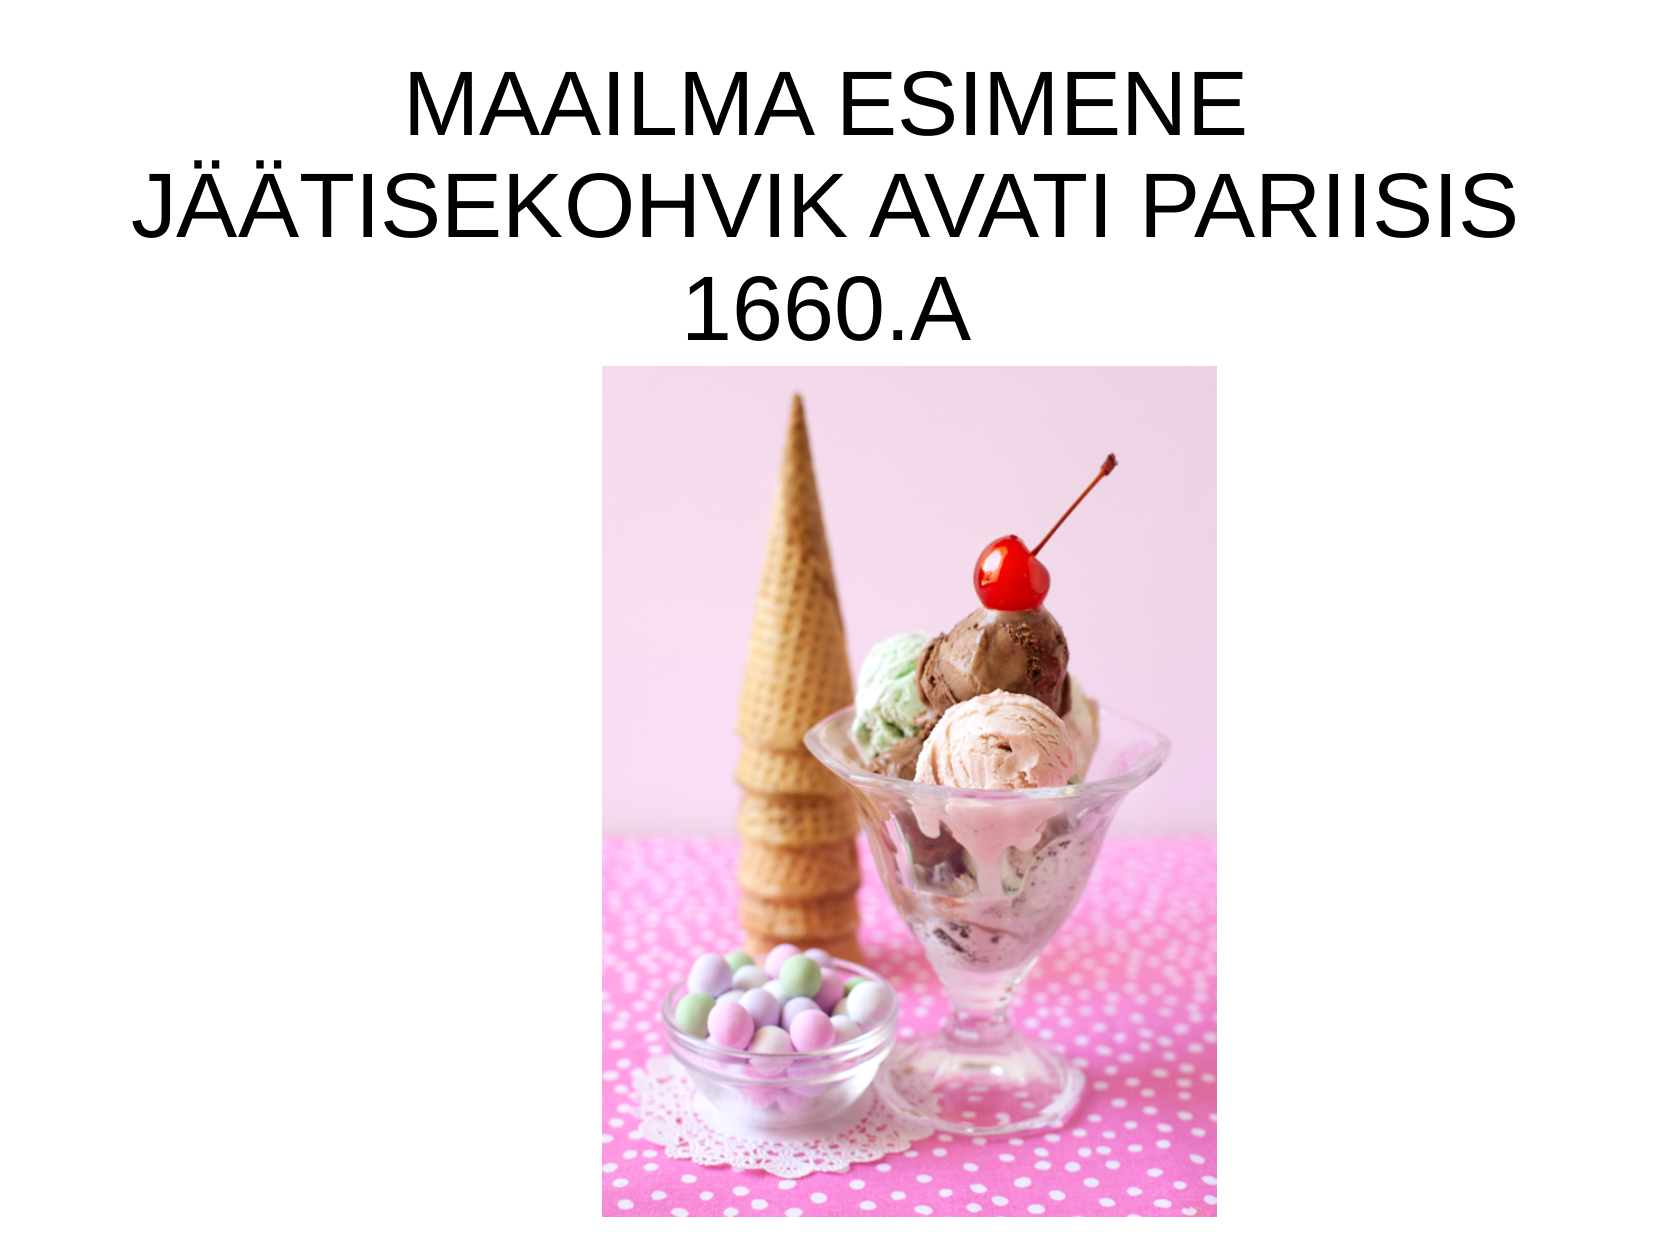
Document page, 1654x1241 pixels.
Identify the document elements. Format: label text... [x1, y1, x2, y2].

title MAAILMA ESIMENE JÄÄTISEKOHVIK AVATI PARIISIS 1660.A [82, 0, 1571, 414]
picture [602, 366, 1217, 1217]
